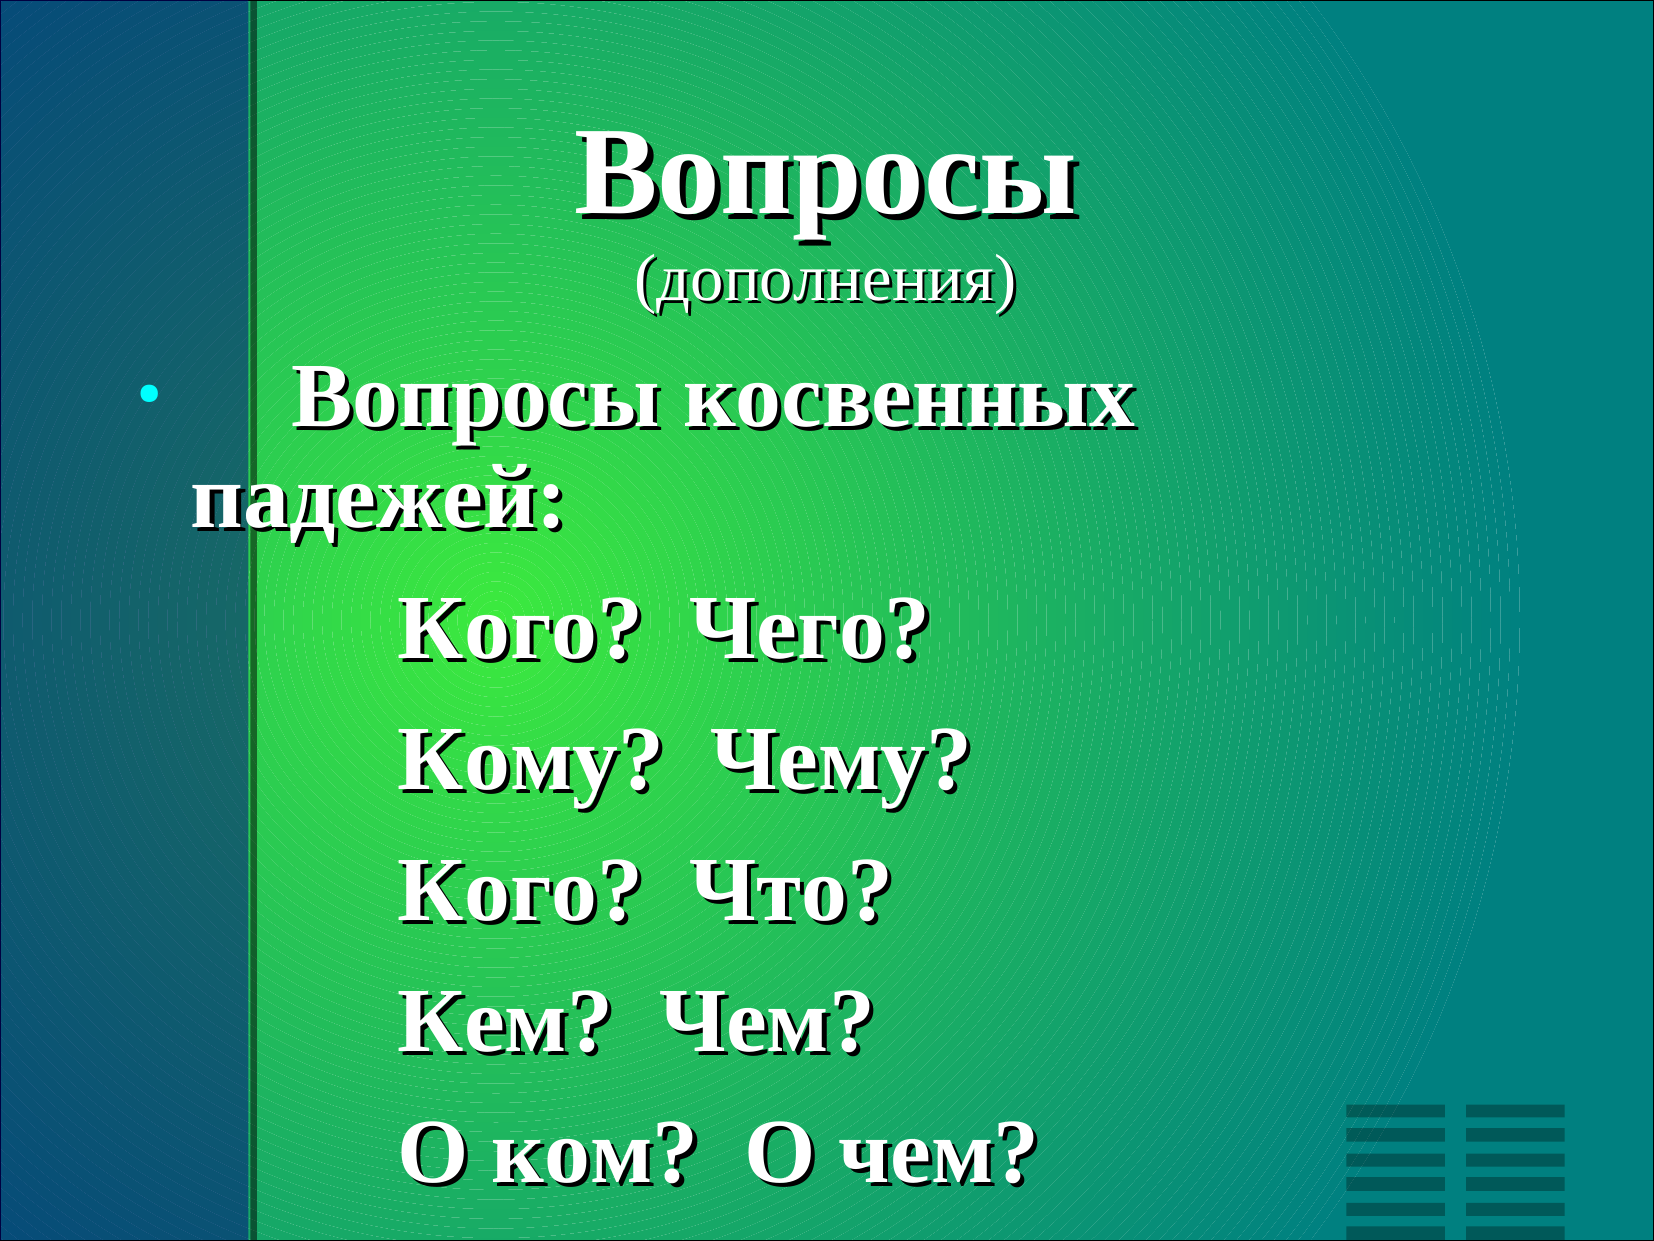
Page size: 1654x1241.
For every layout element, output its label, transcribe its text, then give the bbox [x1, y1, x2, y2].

list Вопросы косвенных падежей: Кого? Чего? Кому? Чему? Кого? Что? Кем? Чем? О ком? О чем? [119, 344, 1533, 1203]
title Вопросы (дополнения) [119, 102, 1533, 315]
